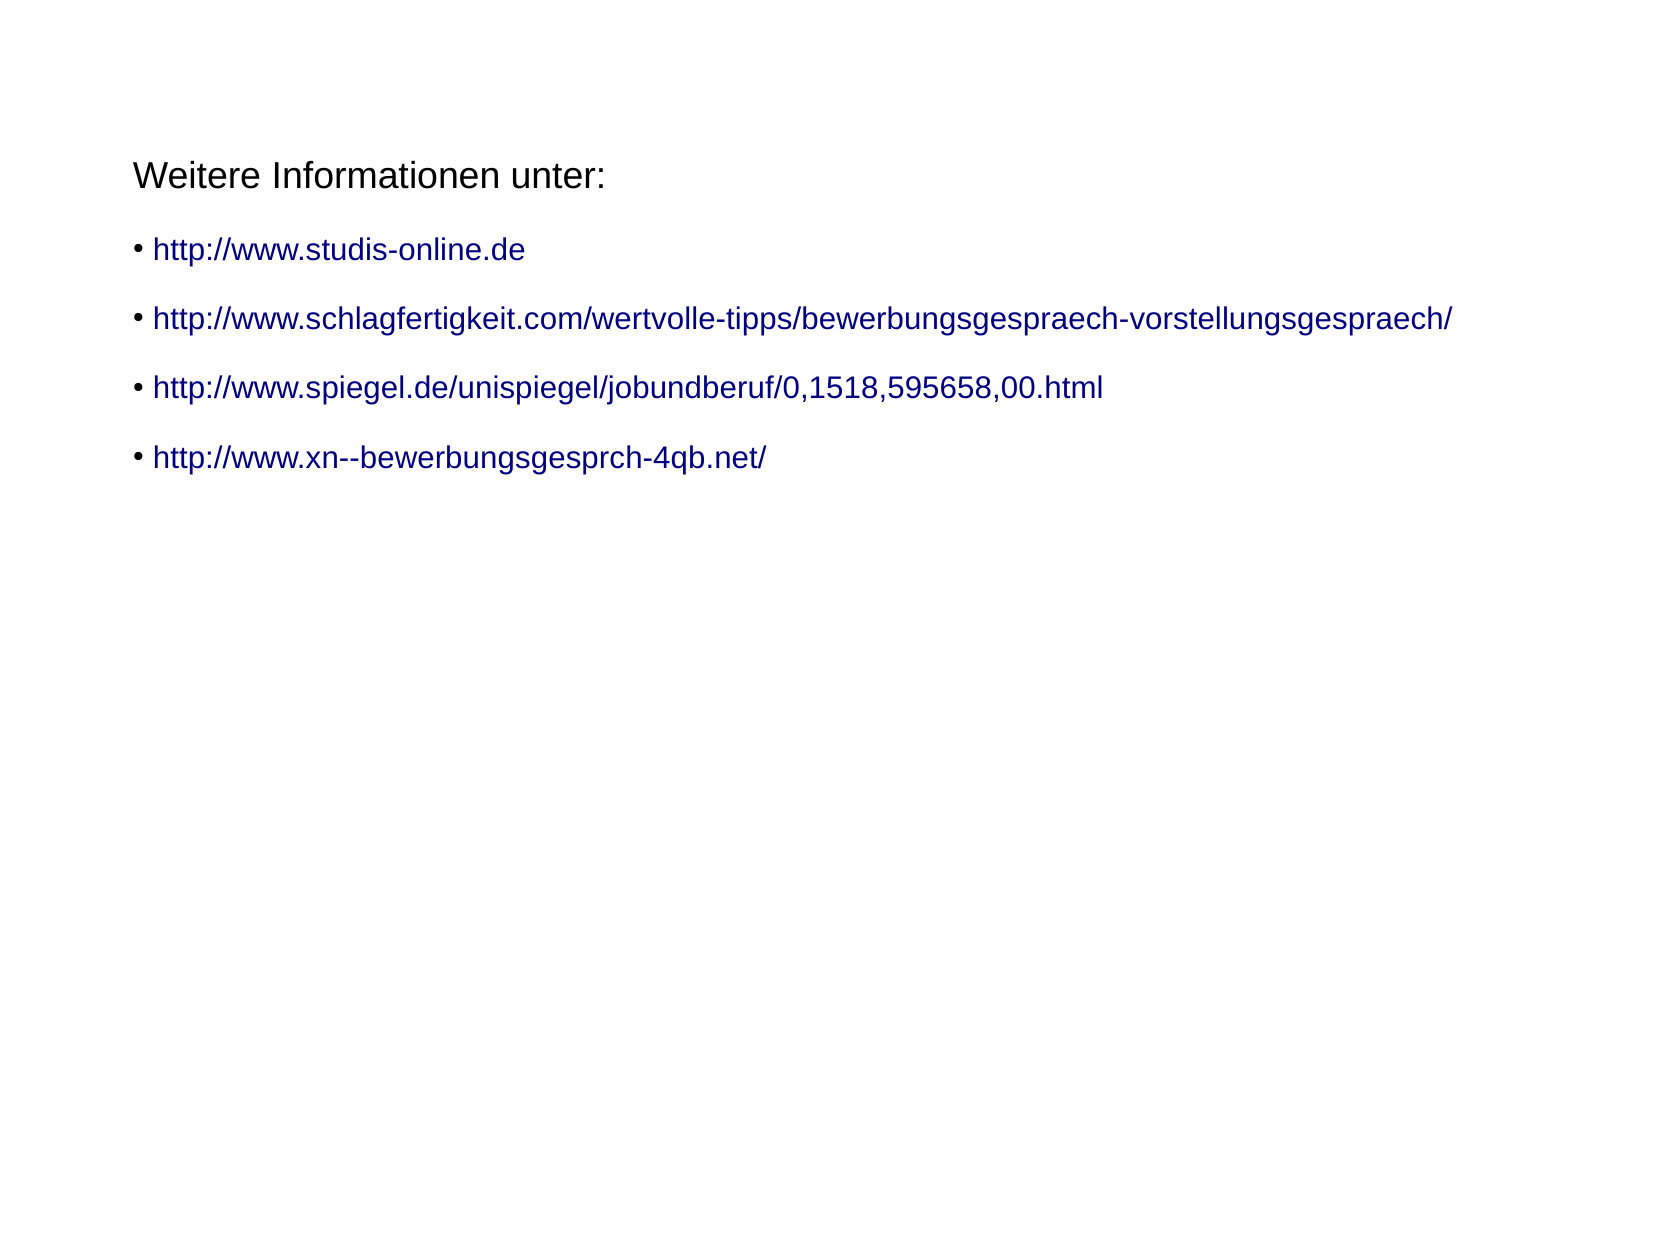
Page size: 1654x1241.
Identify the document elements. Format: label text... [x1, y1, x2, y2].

text_box Weitere Informationen unter: http://www.studis-online.de http://www.schlagfertigkeit.com/wertvolle-tipps/bewerbungsgespraech-vorstellungsgespraech/ http://www.spiegel.de/unispiegel/jobundberuf/0,1518,595658,00.html http://www.xn--bewerbungsgesprch-4qb.net/ [118, 147, 1506, 483]
